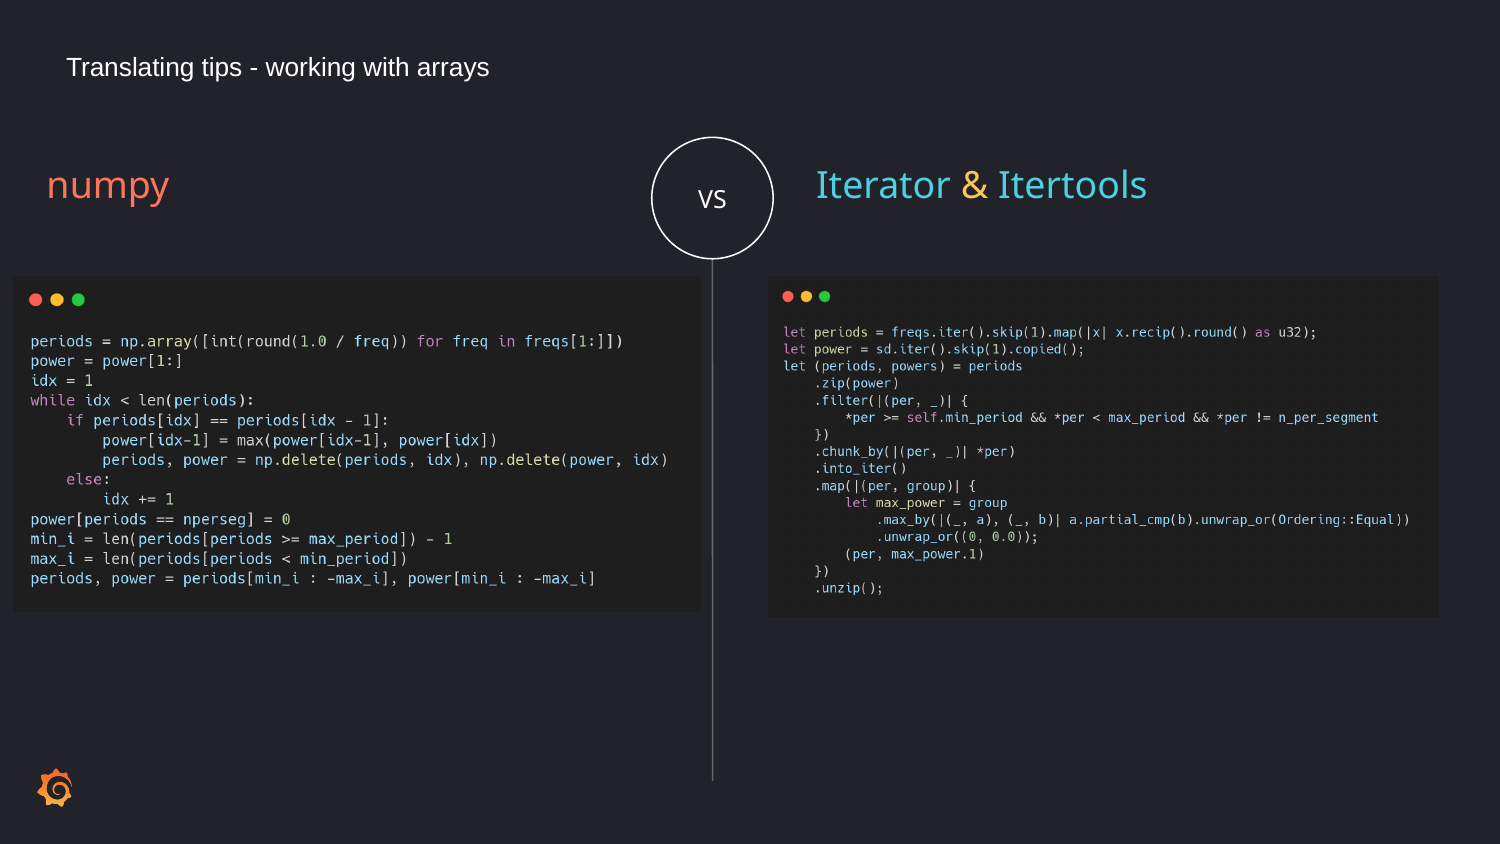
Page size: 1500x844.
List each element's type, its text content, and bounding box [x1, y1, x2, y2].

text_box numpy [31, 142, 637, 225]
title Translating tips - working with arrays [51, 35, 1449, 130]
text_box Iterator & Itertools [801, 142, 1406, 225]
picture [37, 768, 72, 807]
text_box VS [651, 137, 774, 259]
picture [13, 276, 701, 613]
picture [768, 276, 1439, 618]
